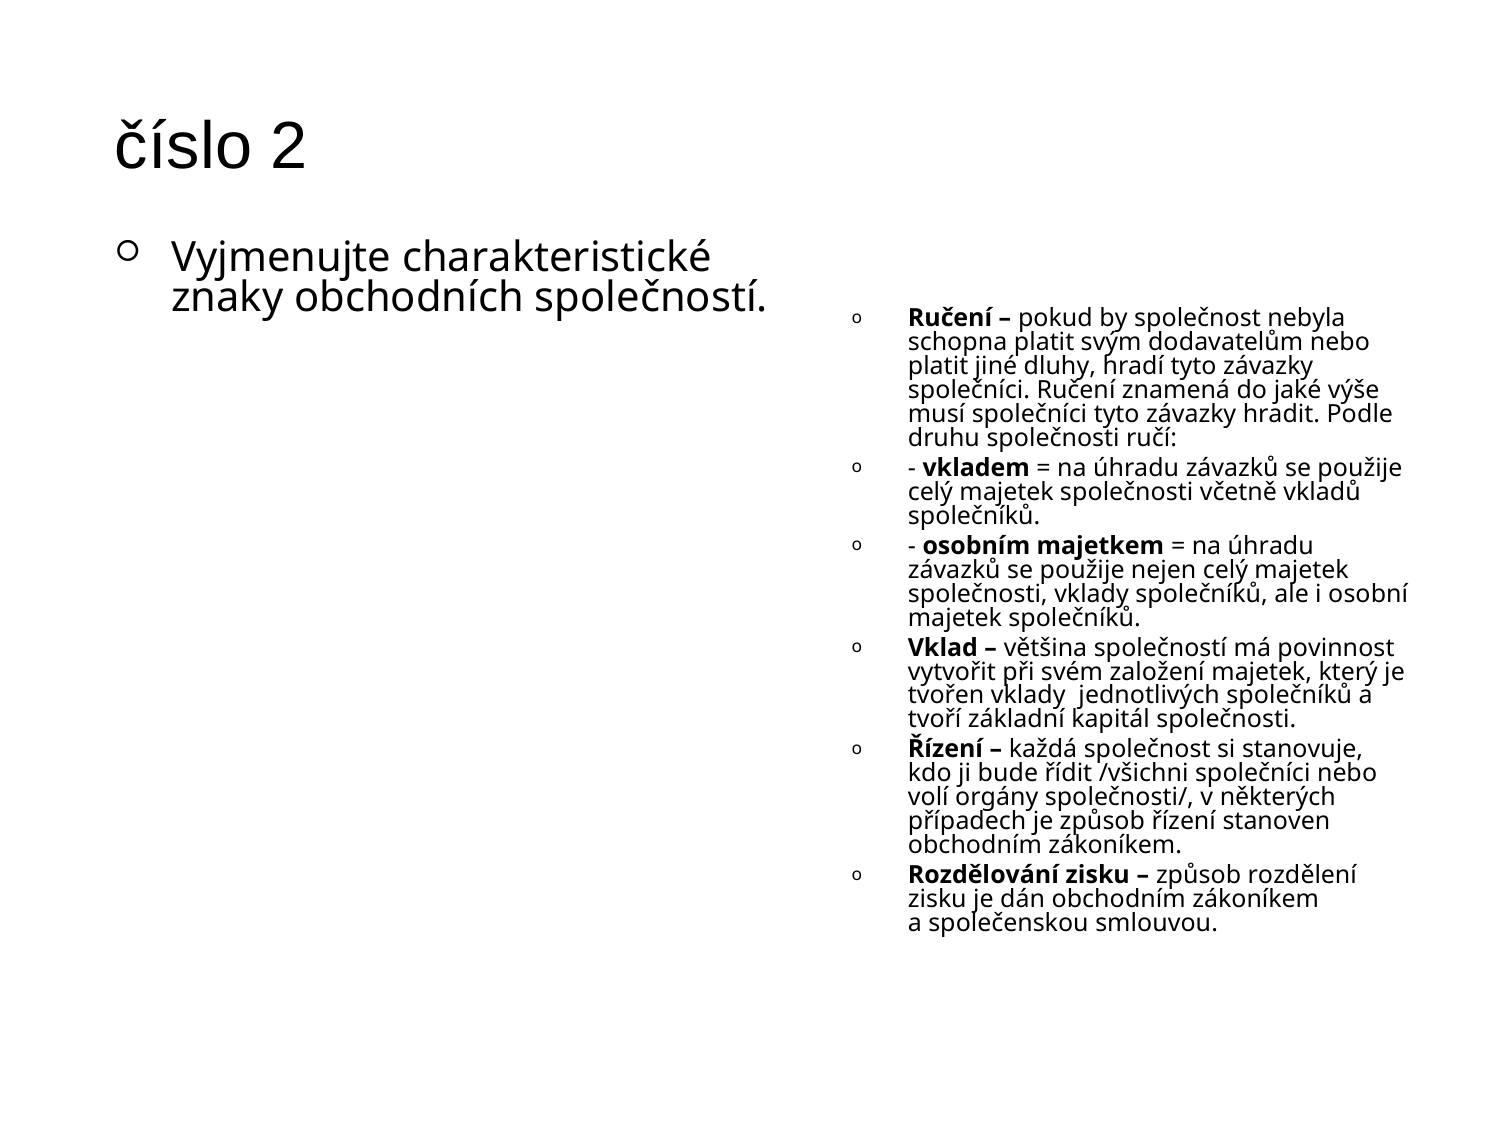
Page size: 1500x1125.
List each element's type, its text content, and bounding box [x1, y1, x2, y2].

text_box číslo 2 [100, 42, 1419, 190]
text_box Ručení – pokud by společnost nebyla schopna platit svým dodavatelům nebo platit jiné dluhy, hradí tyto závazky společníci. Ručení znamená do jaké výše musí společníci tyto závazky hradit. Podle druhu společnosti ručí: - vkladem = na úhradu závazků se použije celý majetek společnosti včetně vkladů společníků. - osobním majetkem = na úhradu závazků se použije nejen celý majetek společnosti, vklady společníků, ale i osobní majetek společníků. Vklad – většina společností má povinnost vytvořit při svém založení majetek, který je tvořen vklady jednotlivých společníků a tvoří základní kapitál společnosti. Řízení – každá společnost si stanovuje, kdo ji bude řídit /všichni společníci nebo volí orgány společnosti/, v některých případech je způsob řízení stanoven obchodním zákoníkem. Rozdělování zisku – způsob rozdělení zisku je dán obchodním zákoníkem a společenskou smlouvou. [836, 299, 1425, 975]
text_box Vyjmenujte charakteristické znaky obchodních společností. [100, 231, 813, 975]
